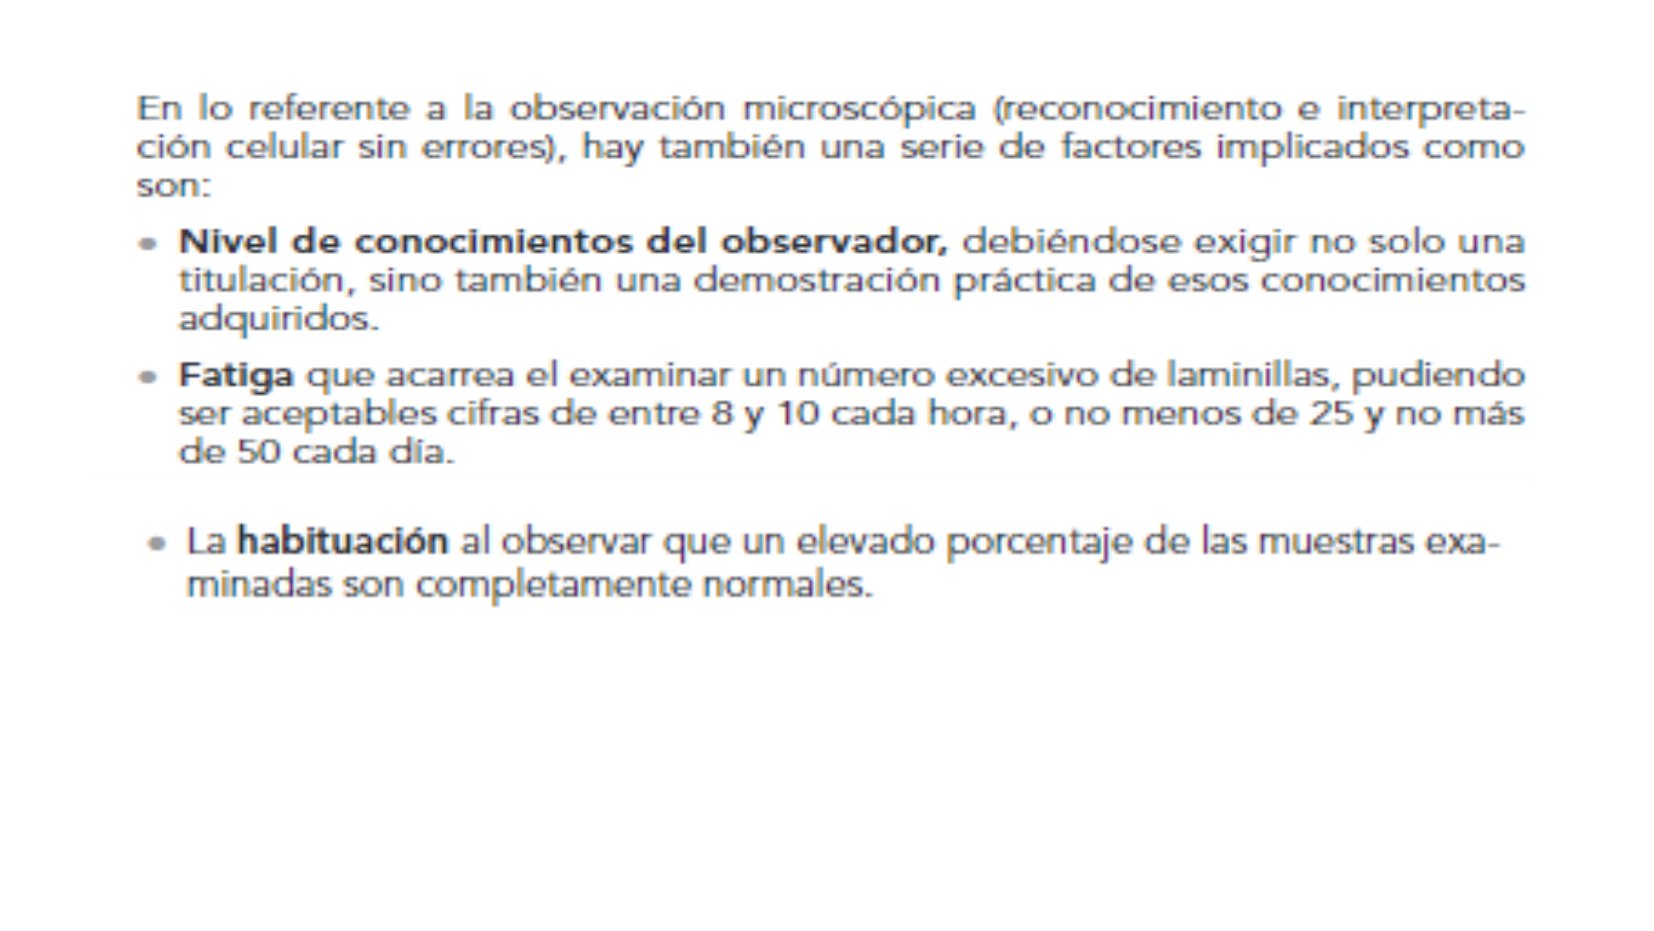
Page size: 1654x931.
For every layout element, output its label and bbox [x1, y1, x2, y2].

picture [59, 88, 1595, 621]
